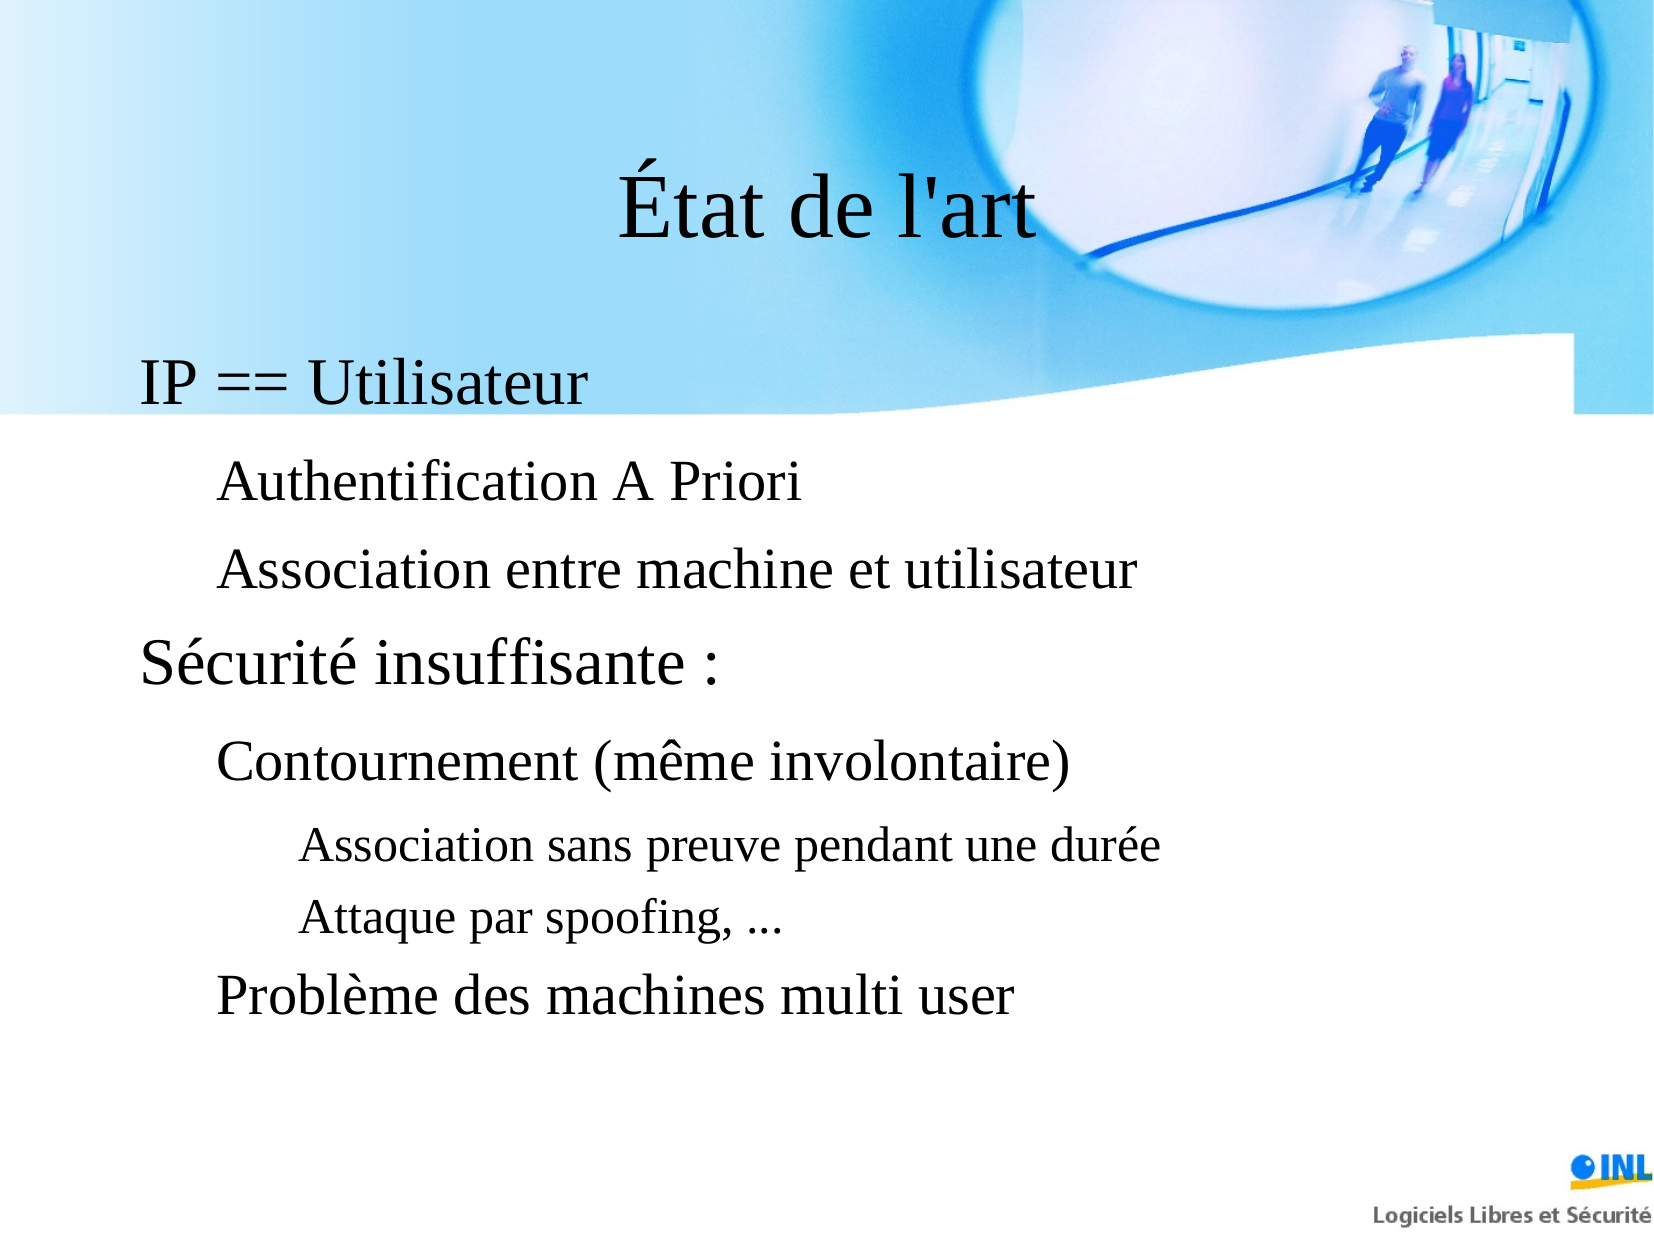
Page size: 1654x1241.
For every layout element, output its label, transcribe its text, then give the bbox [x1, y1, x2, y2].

list IP == Utilisateur Authentification A Priori Association entre machine et utilisateur Sécurité insuffisante : Contournement (même involontaire) Association sans preuve pendant une durée Attaque par spoofing, ... Problème des machines multi user [121, 344, 1534, 1127]
title État de l'art [121, 102, 1534, 311]
picture [0, 0, 1654, 1241]
